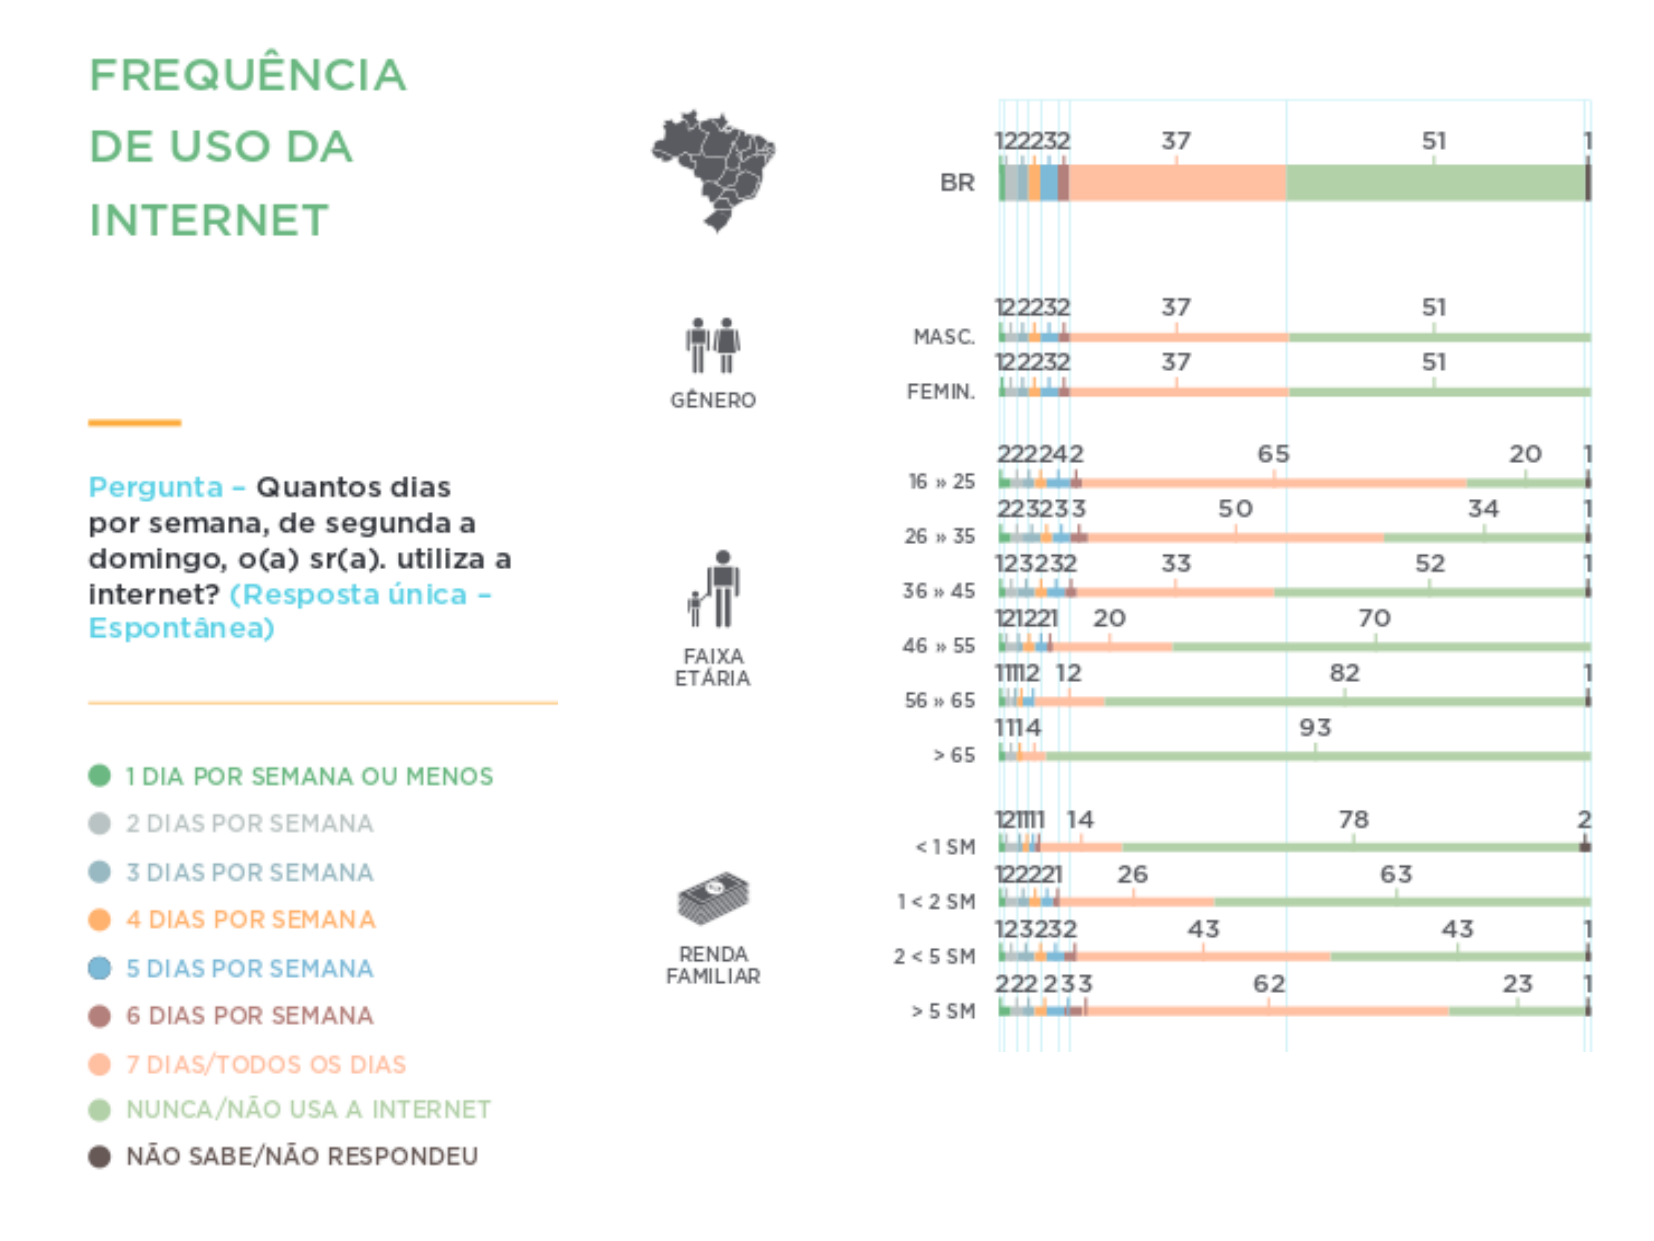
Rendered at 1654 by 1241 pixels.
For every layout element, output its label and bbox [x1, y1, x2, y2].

picture [627, 82, 1619, 1052]
picture [35, 35, 558, 1217]
